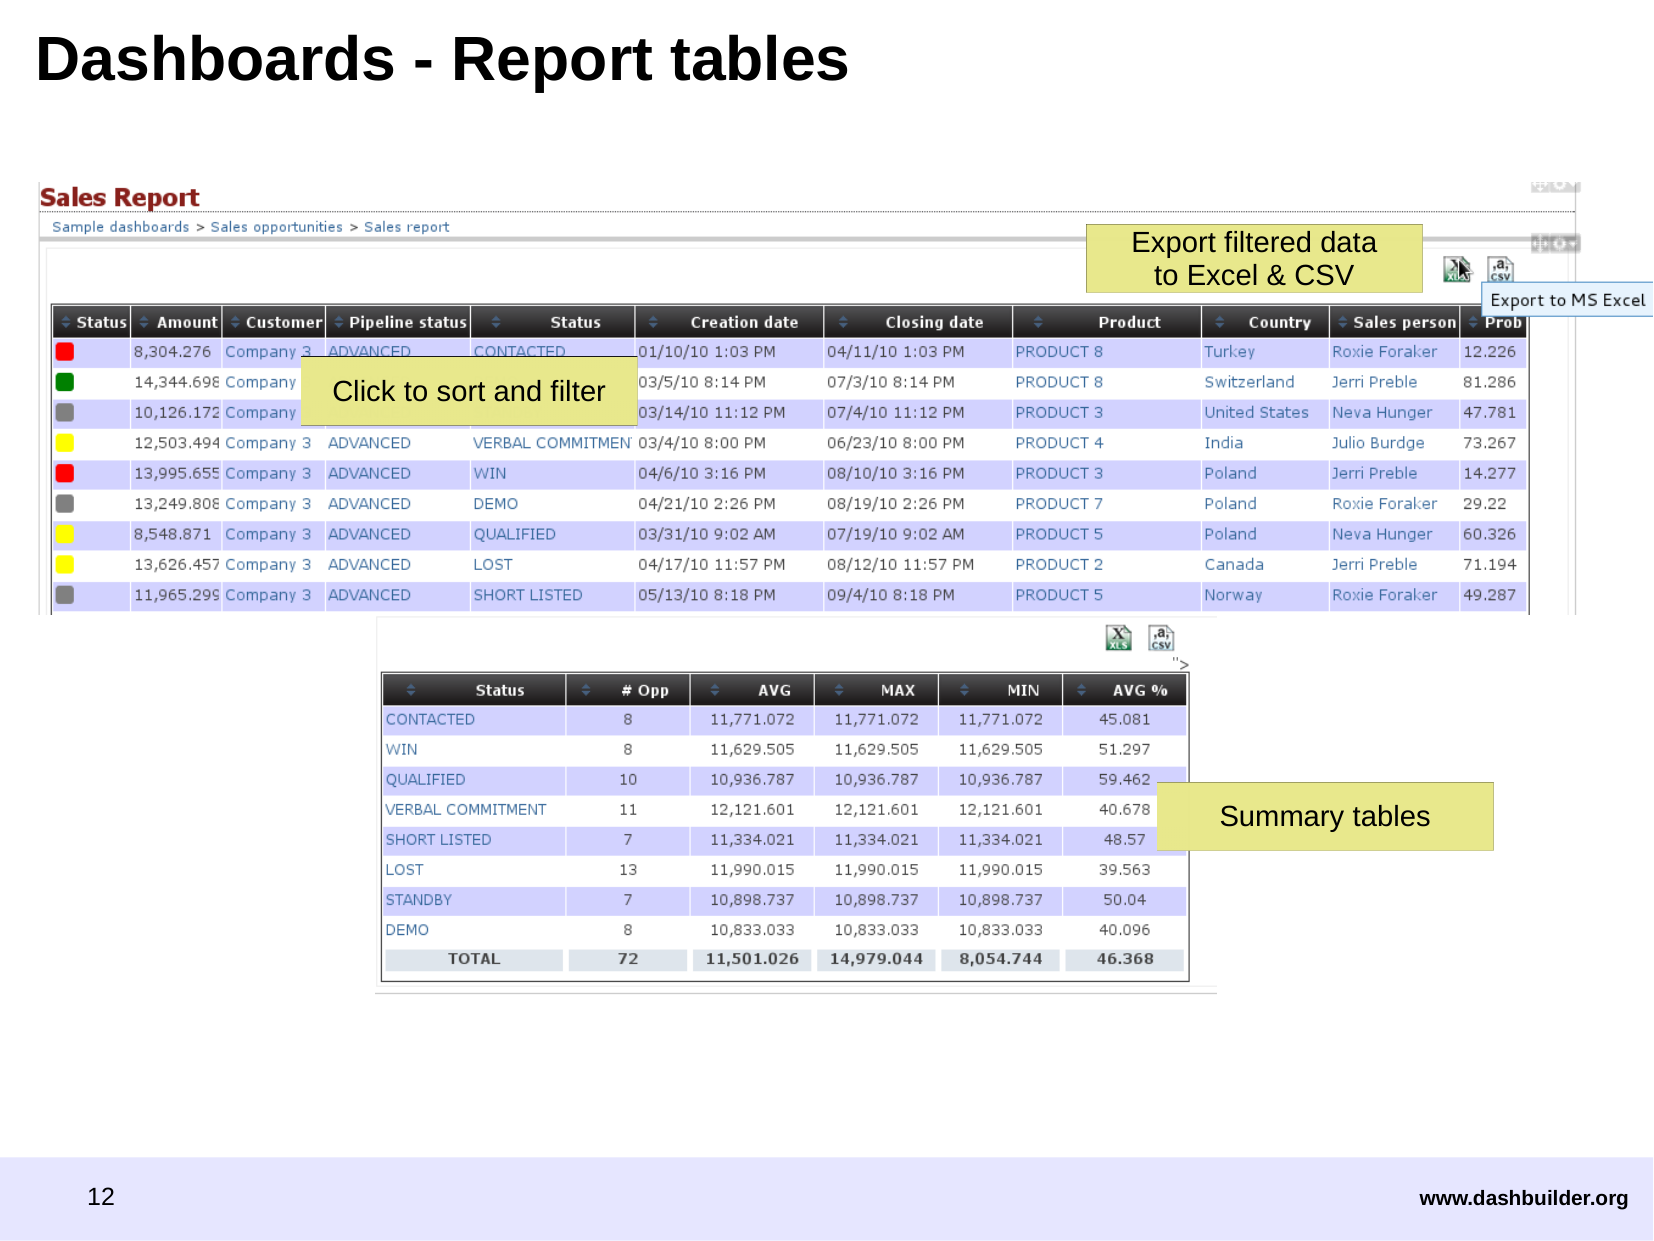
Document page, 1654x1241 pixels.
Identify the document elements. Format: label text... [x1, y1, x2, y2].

title Export filtered data to Excel & CSV [1086, 224, 1423, 293]
title Dashboards - Report tables [35, 0, 1607, 119]
title Summary tables [1157, 782, 1494, 851]
title Click to sort and filter [301, 357, 638, 426]
picture [35, 182, 1653, 1005]
